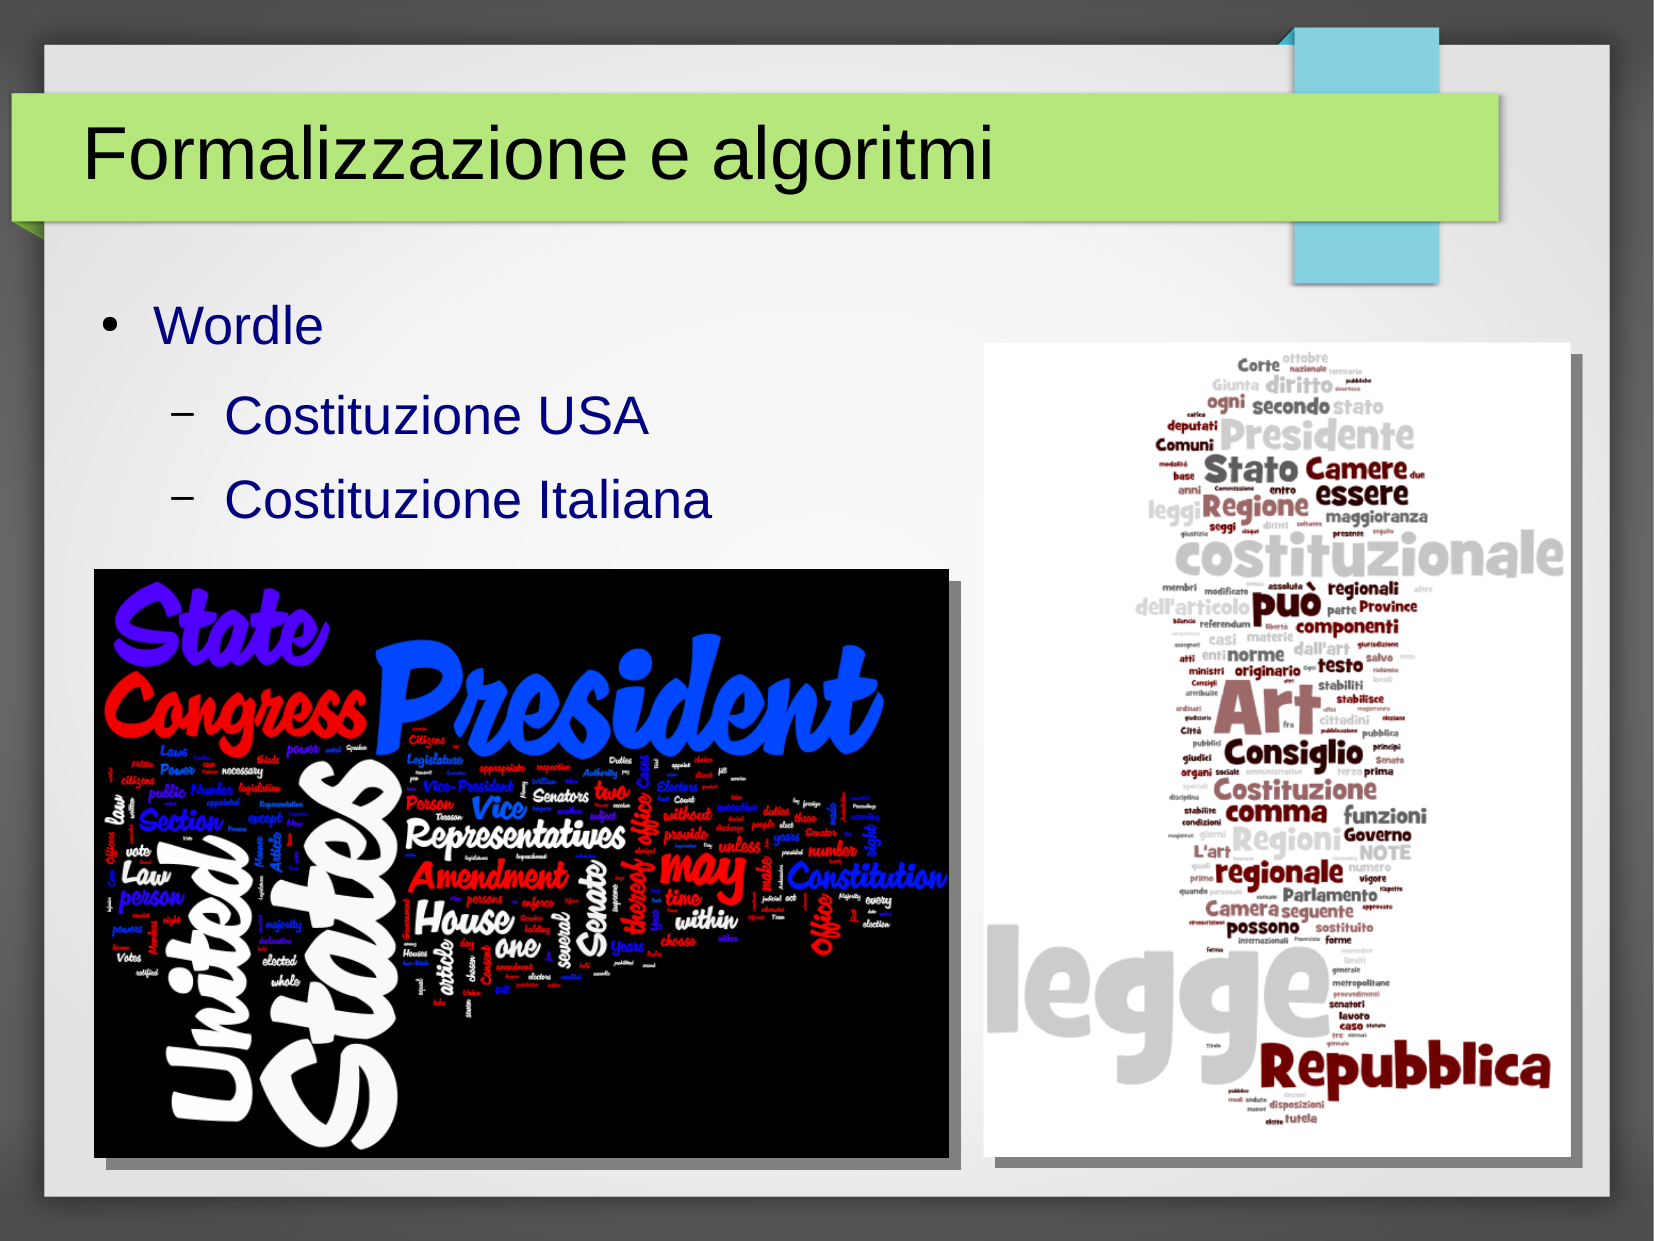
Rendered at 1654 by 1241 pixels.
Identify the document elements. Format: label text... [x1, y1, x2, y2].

list Wordle Costituzione USA Costituzione Italiana [82, 295, 1571, 1015]
title Formalizzazione e algoritmi [82, 94, 1264, 213]
picture [0, 0, 1654, 1241]
